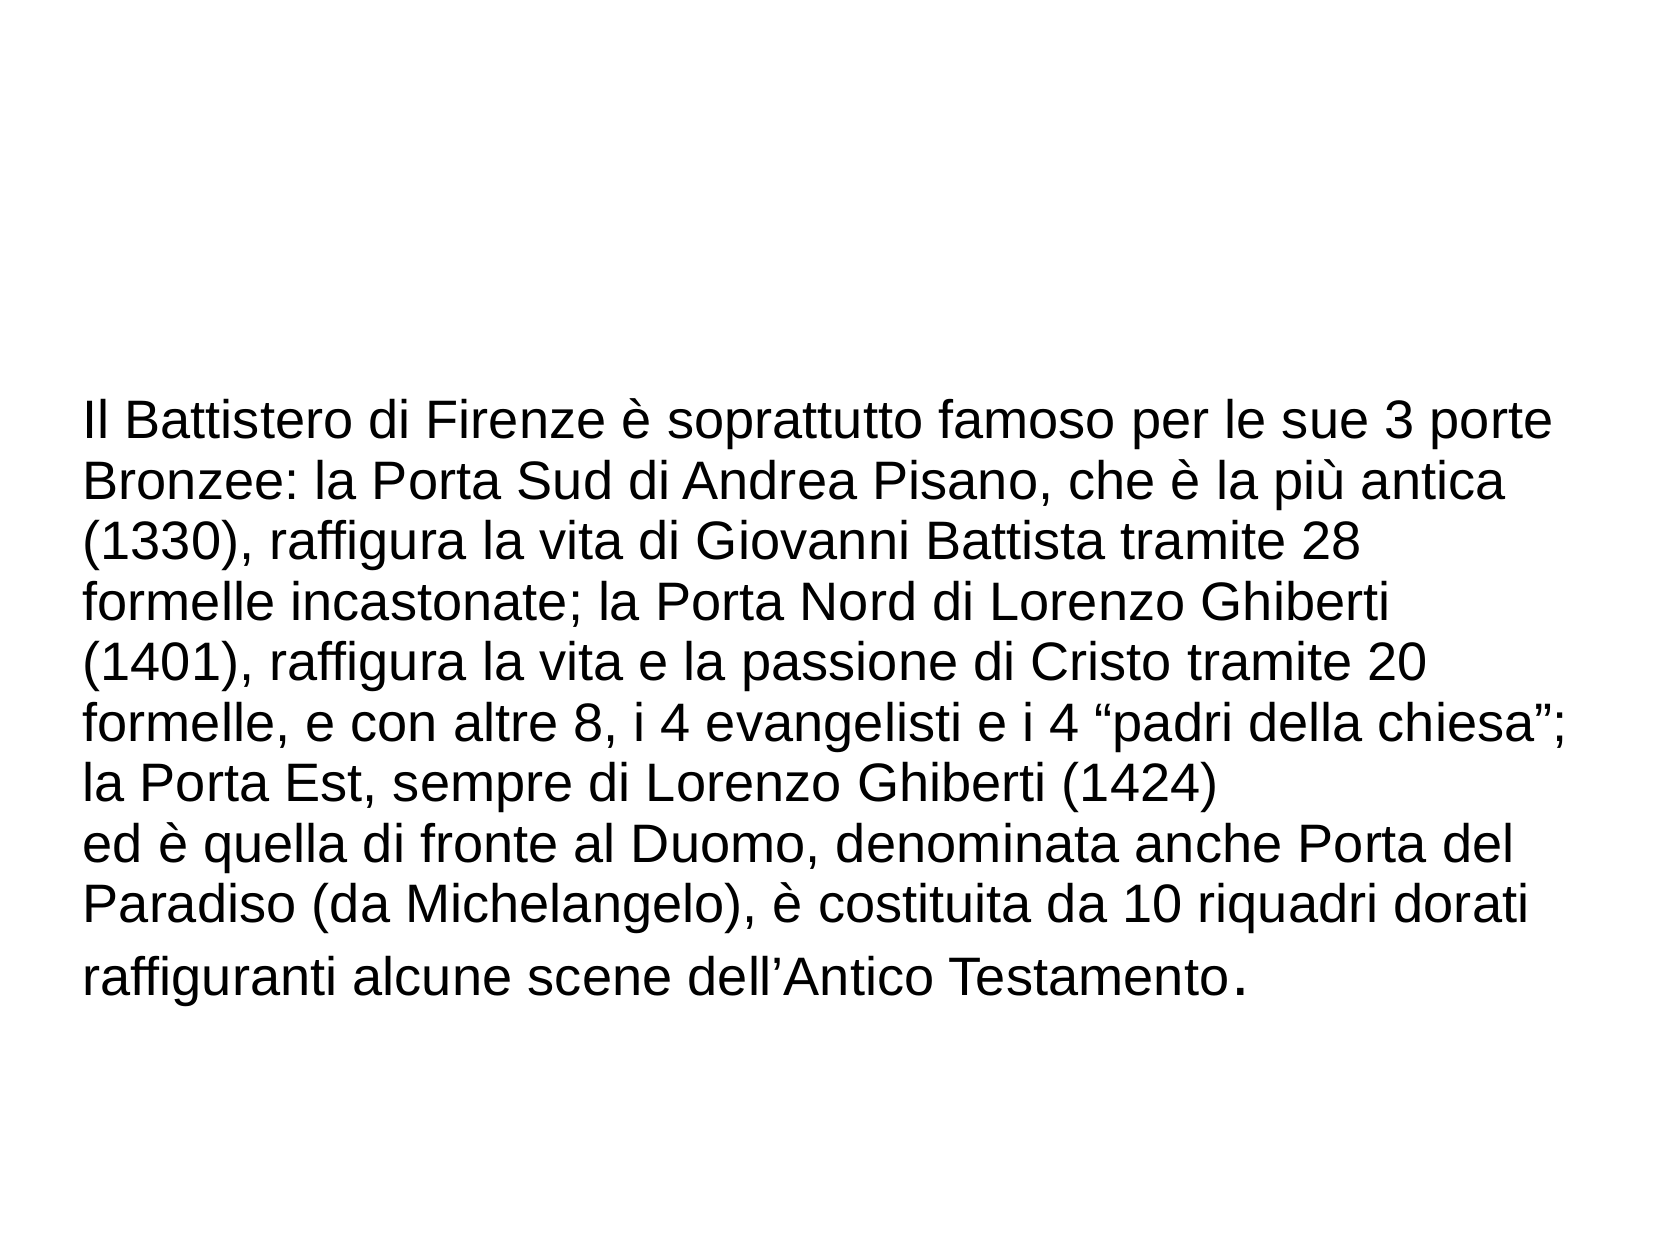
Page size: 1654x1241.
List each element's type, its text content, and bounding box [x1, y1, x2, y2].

subtitle Il Battistero di Firenze è soprattutto famoso per le sue 3 porte Bronzee: la Porta Sud di Andrea Pisano, che è la più antica (1330), raffigura la vita di Giovanni Battista tramite 28 formelle incastonate; la Porta Nord di Lorenzo Ghiberti (1401), raffigura la vita e la passione di Cristo tramite 20 formelle, e con altre 8, i 4 evangelisti e i 4 “padri della chiesa”; la Porta Est, sempre di Lorenzo Ghiberti (1424) ed è quella di fronte al Duomo, denominata anche Porta del Paradiso (da Michelangelo), è costituita da 10 riquadri dorati raffiguranti alcune scene dell’Antico Testamento. [82, 290, 1571, 1109]
